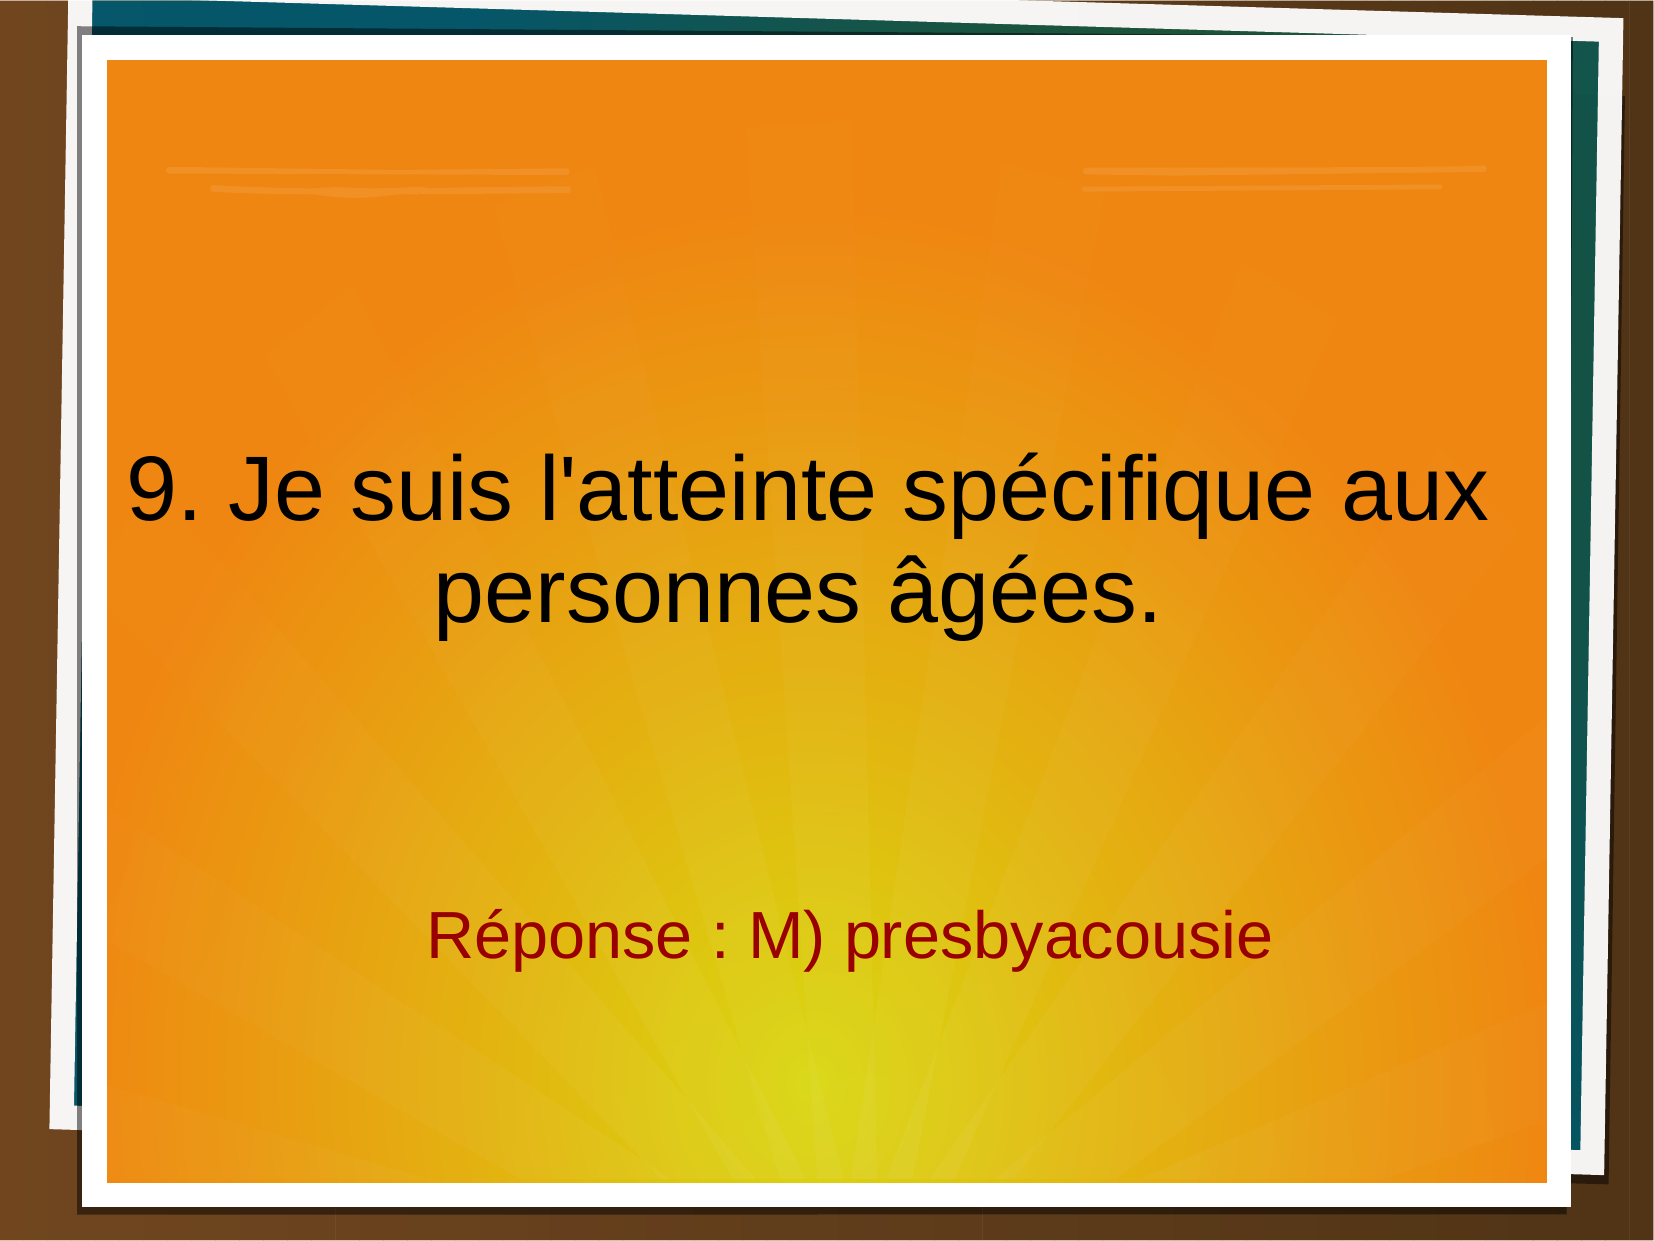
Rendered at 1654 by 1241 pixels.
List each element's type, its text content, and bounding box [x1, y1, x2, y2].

text_box Réponse : M) presbyacousie [236, 897, 1465, 973]
title 9. Je suis l'atteinte spécifique aux personnes âgées. [106, 277, 1512, 886]
